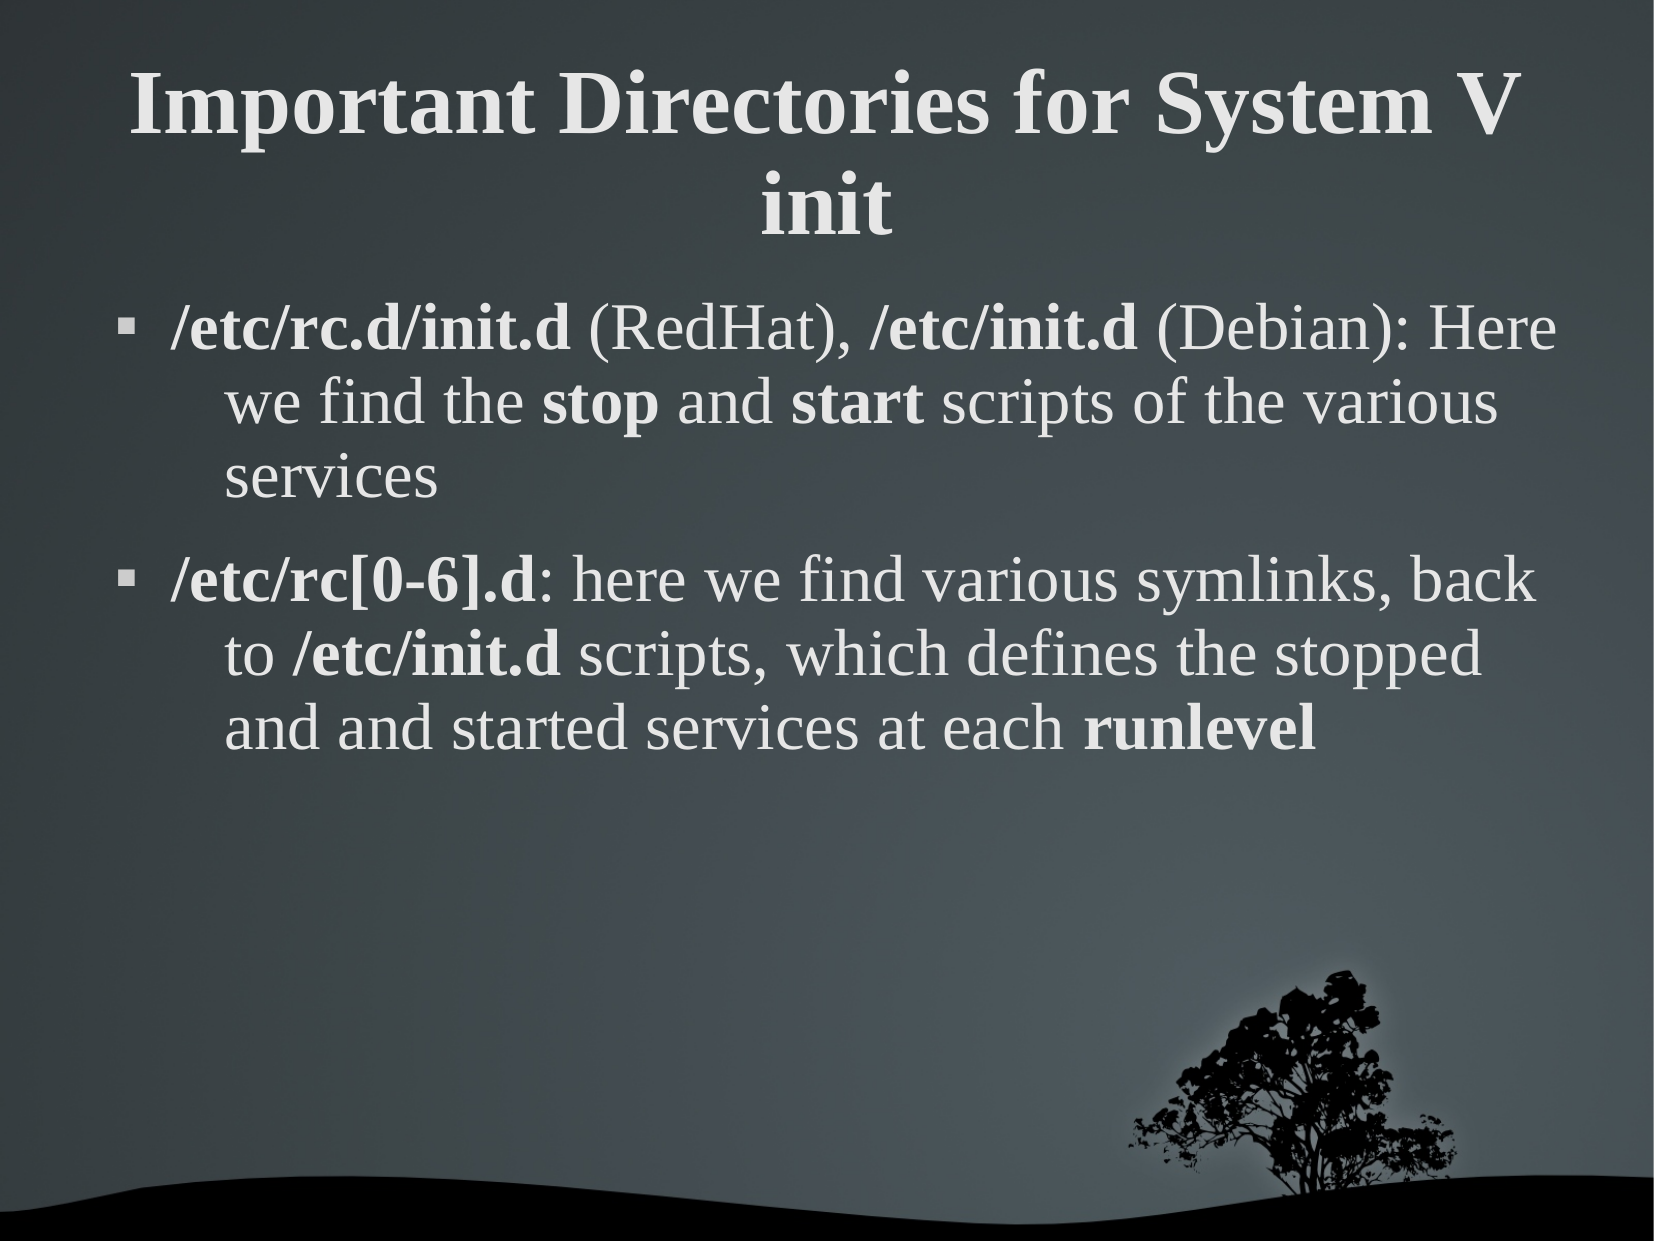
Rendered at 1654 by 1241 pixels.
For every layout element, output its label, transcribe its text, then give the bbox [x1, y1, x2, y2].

list /etc/rc.d/init.d (RedHat), /etc/init.d (Debian): Here we find the stop and start scripts of the various services /etc/rc[0-6].d: here we find various symlinks, back to /etc/init.d scripts, which defines the stopped and and started services at each runlevel [82, 290, 1571, 1109]
picture [0, 0, 1654, 1241]
title Important Directories for System V init [82, 33, 1571, 273]
